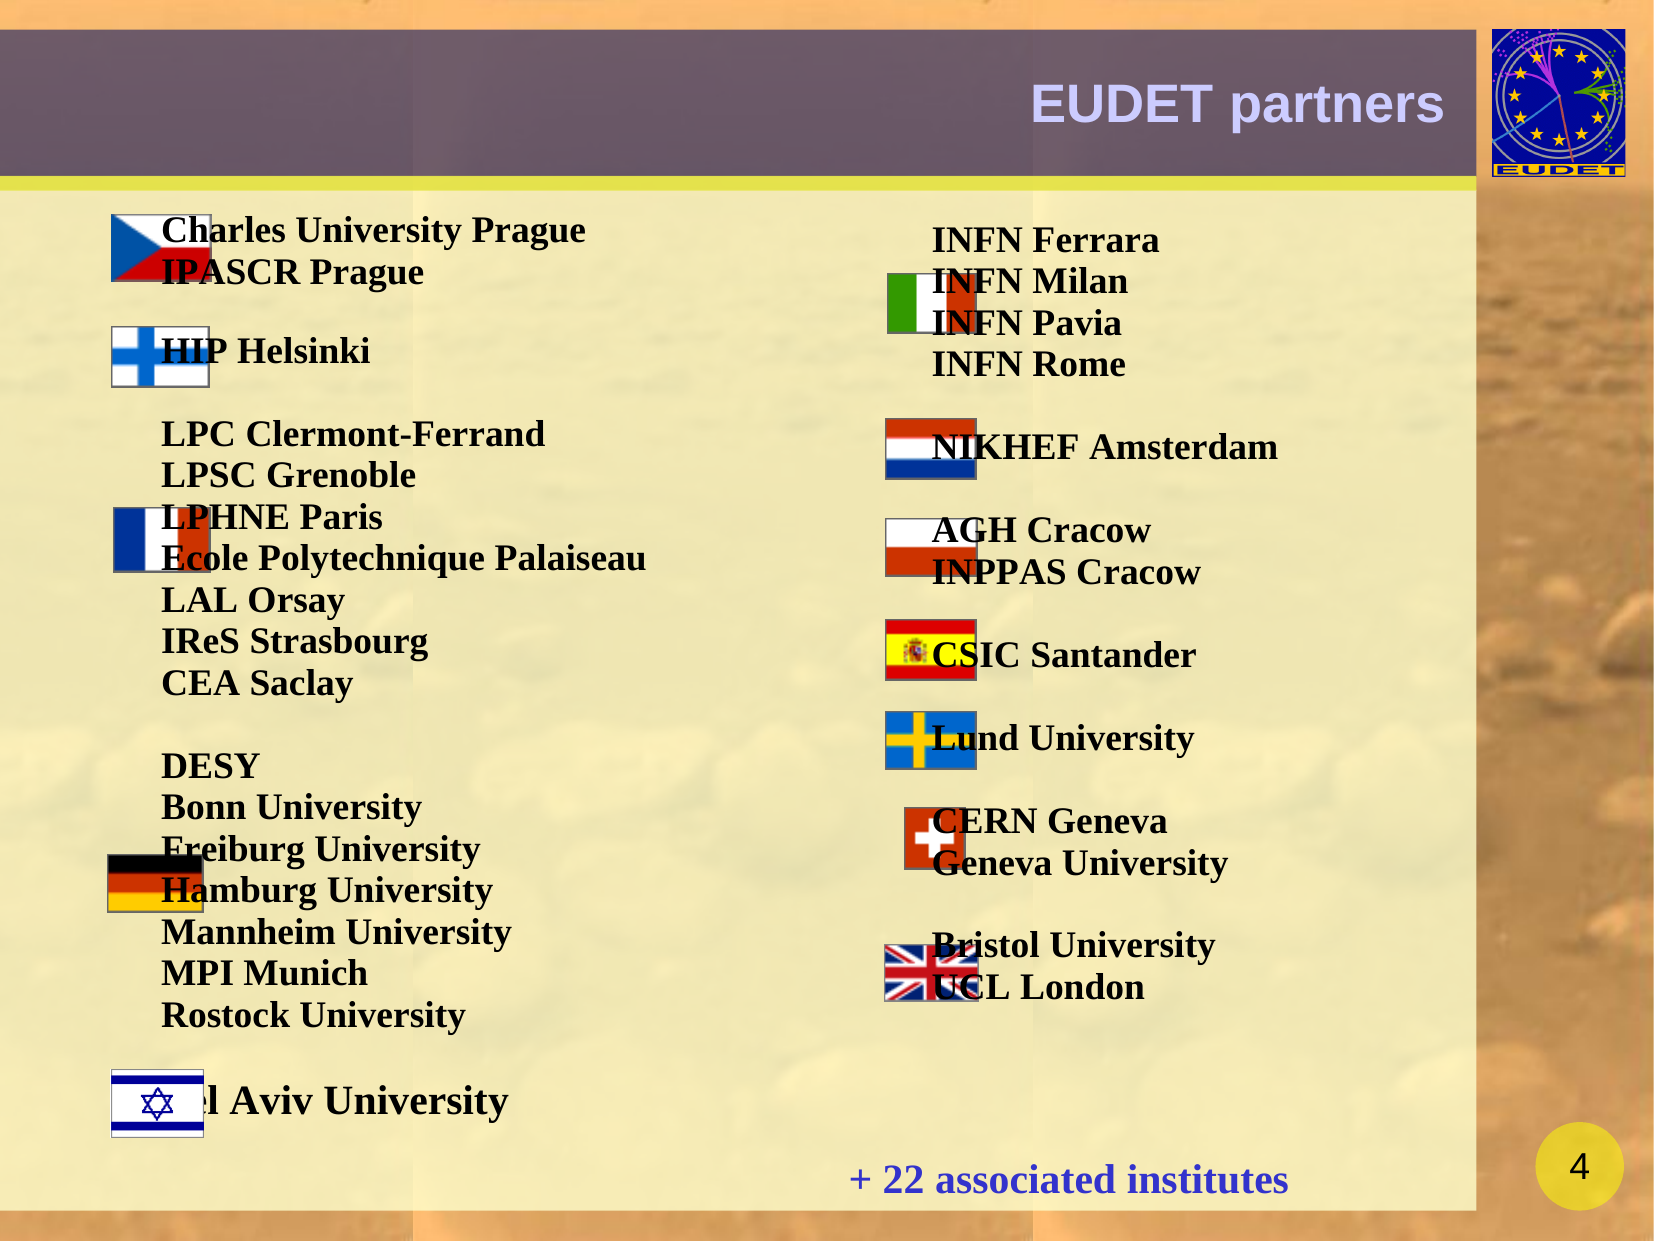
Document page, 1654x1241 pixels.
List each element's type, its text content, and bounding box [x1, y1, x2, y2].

picture [0, 0, 1654, 1241]
picture [111, 326, 146, 388]
text_box + 22 associated institutes [833, 1148, 1305, 1210]
picture [885, 619, 916, 681]
picture [885, 418, 916, 480]
text_box INFN Ferrara INFN Milan INFN Pavia INFN Rome NIKHEF Amsterdam AGH Cracow INPPAS Cracow CSIC Santander Lund University CERN Geneva Geneva University Bristol University UCL London [916, 211, 1444, 1016]
picture [110, 1069, 204, 1138]
picture [885, 518, 916, 577]
picture [884, 944, 916, 1002]
picture [887, 273, 916, 334]
picture [885, 711, 916, 770]
picture [107, 854, 146, 913]
text_box Charles University Prague IPASCR Prague HIP Helsinki LPC Clermont-Ferrand LPSC Grenoble LPHNE Paris Ecole Polytechnique Palaiseau LAL Orsay IReS Strasbourg CEA Saclay DESY Bonn University Freiburg University Hamburg University Mannheim University MPI Munich Rostock University Tel Aviv University [146, 201, 813, 1131]
picture [904, 807, 916, 870]
picture [113, 507, 146, 573]
picture [111, 214, 146, 282]
title EUDET partners [29, 59, 1447, 148]
